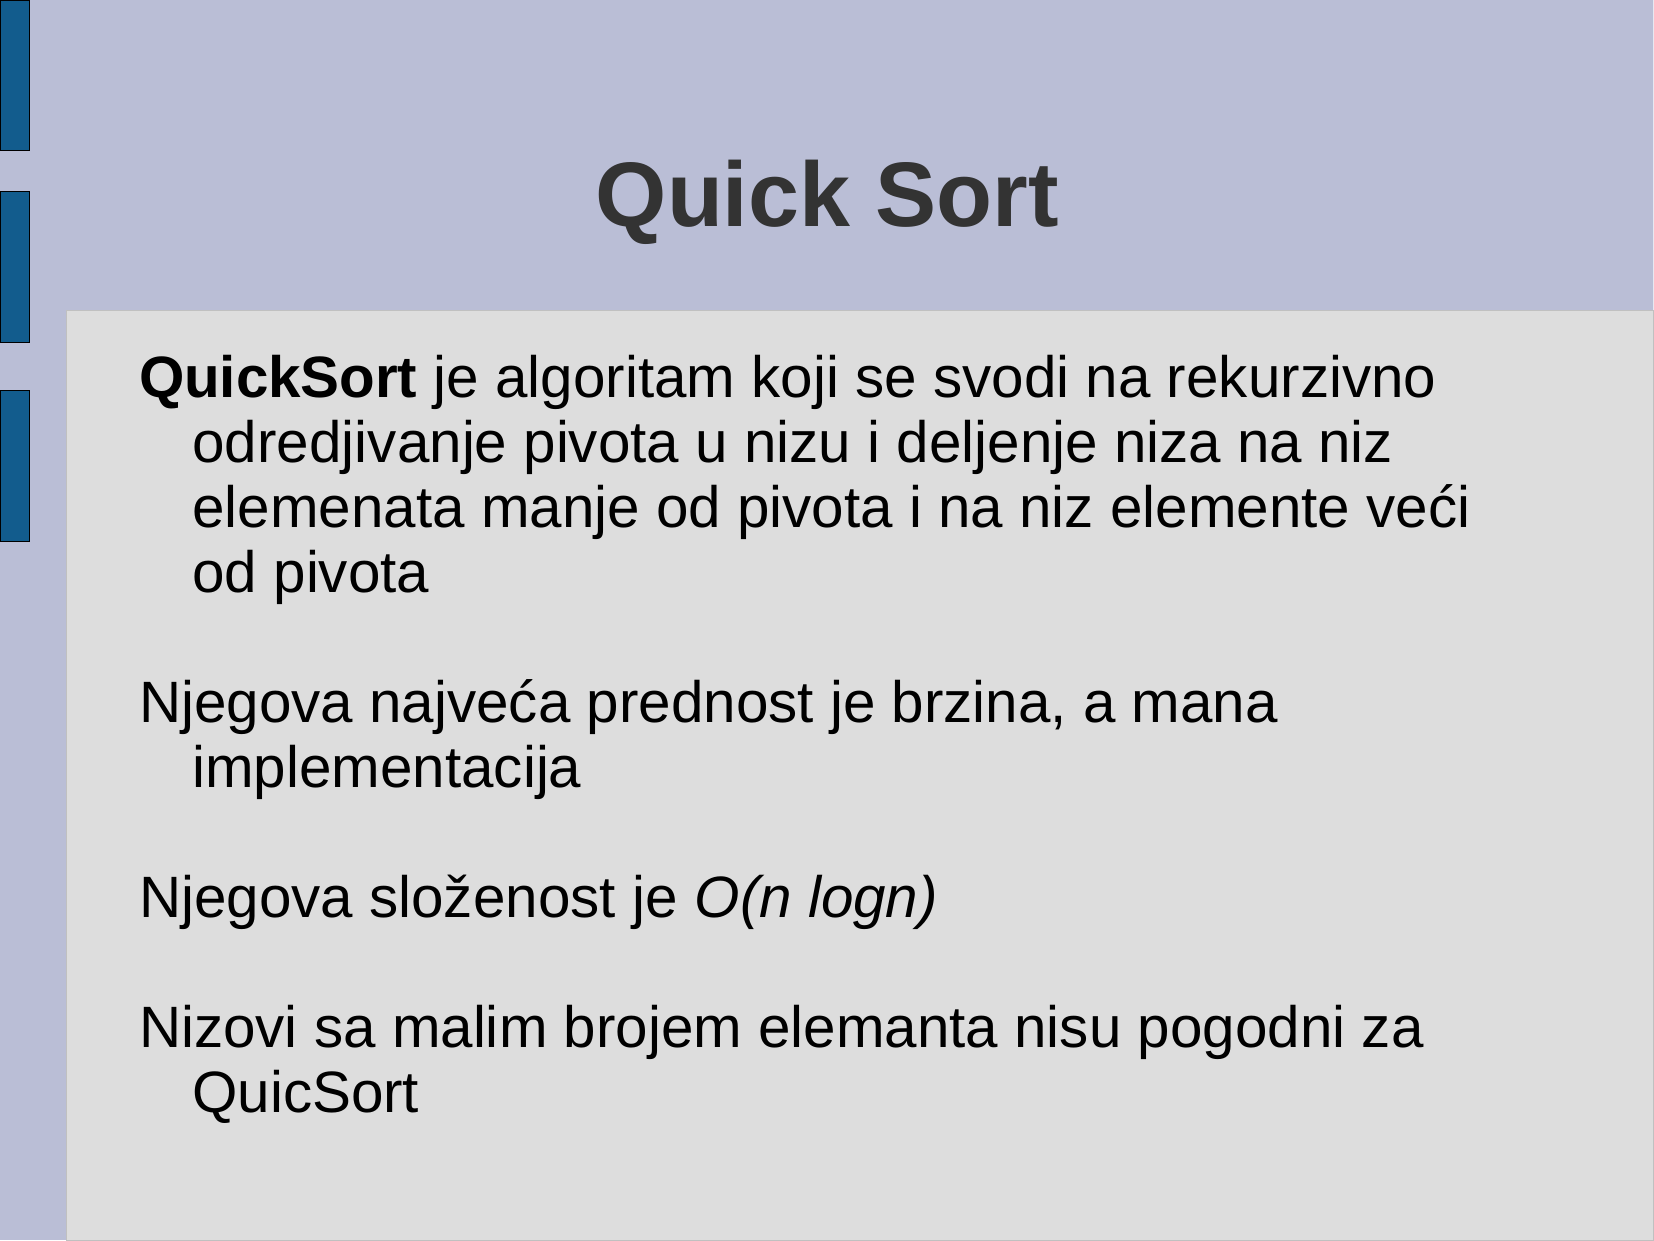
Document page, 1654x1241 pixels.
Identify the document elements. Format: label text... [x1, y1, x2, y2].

list QuickSort je algoritam koji se svodi na rekurzivno odredjivanje pivota u nizu i deljenje niza na niz elemenata manje od pivota i na niz elemente veći od pivota Njegova najveća prednost je brzina, a mana implementacija Njegova složenost je O(n logn) Nizovi sa malim brojem elemanta nisu pogodni za QuicSort [121, 344, 1534, 1241]
title Quick Sort [121, 91, 1534, 299]
